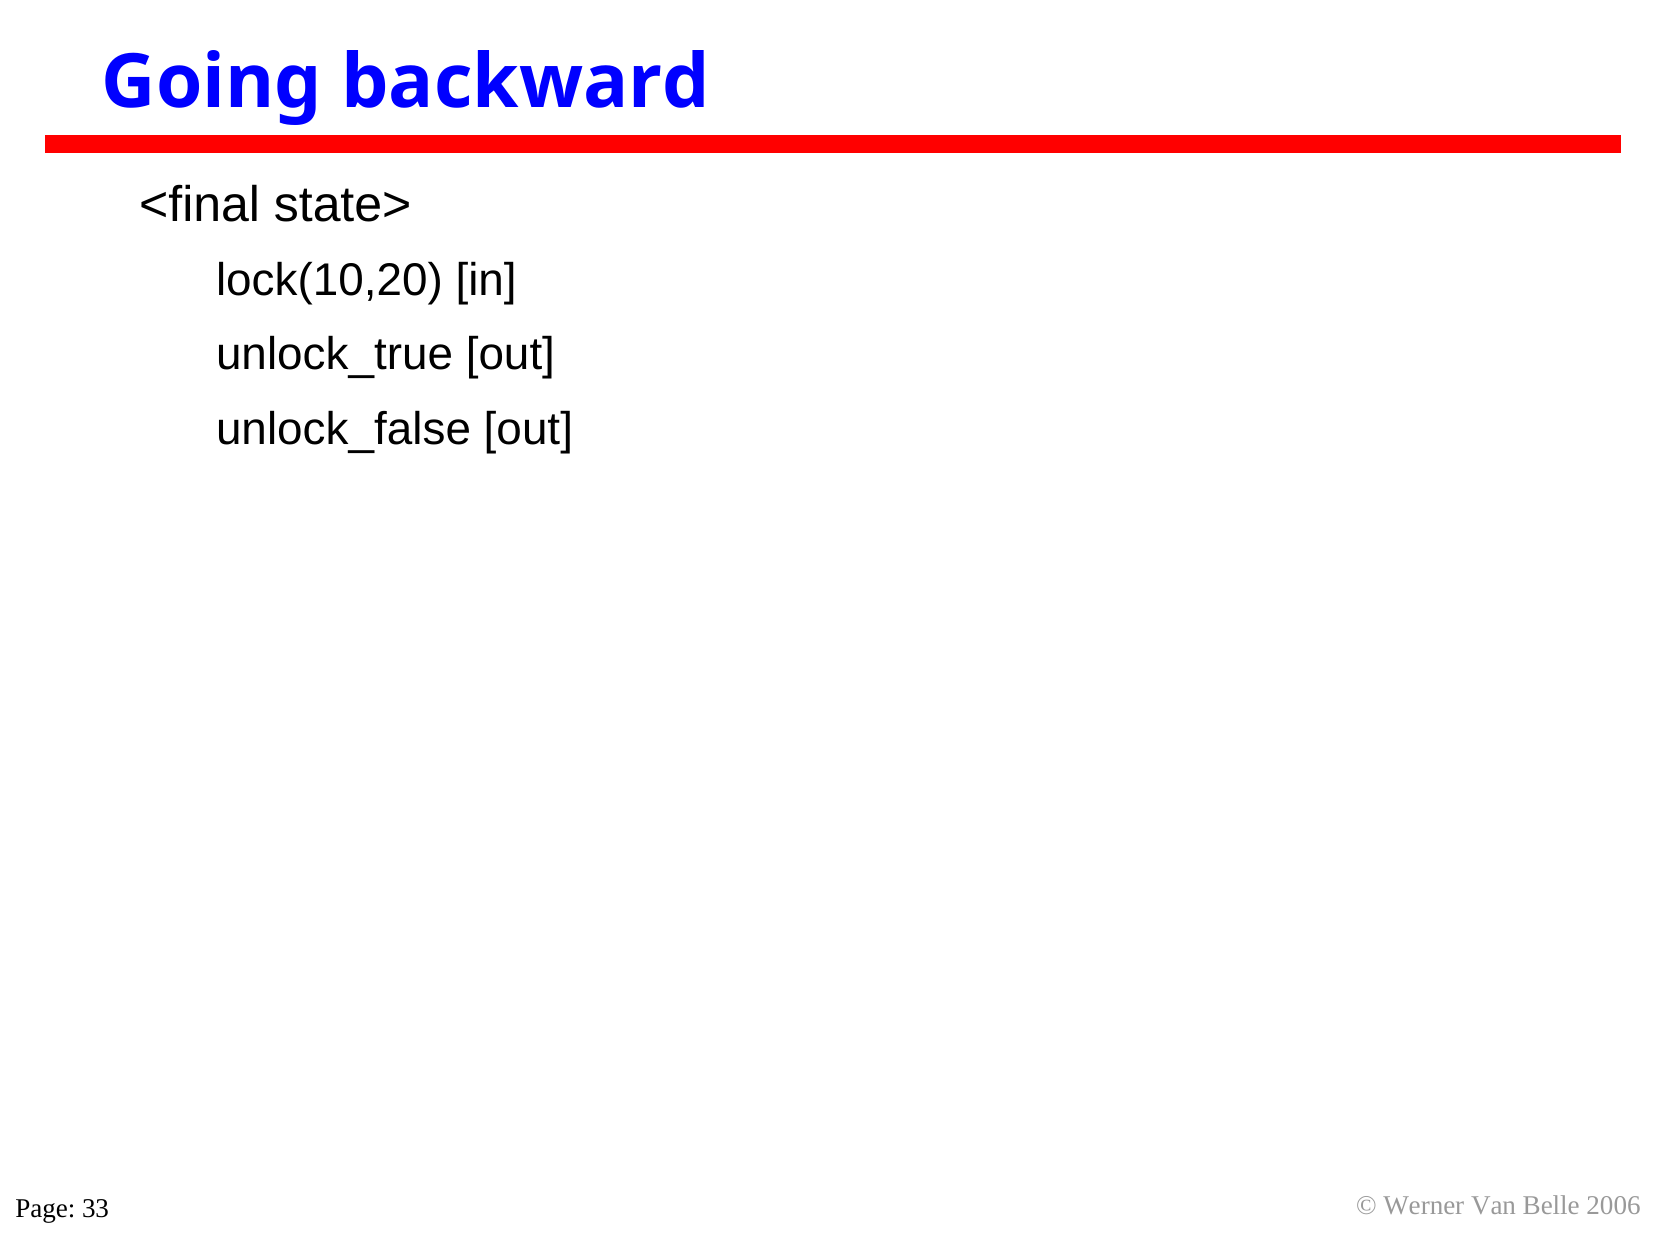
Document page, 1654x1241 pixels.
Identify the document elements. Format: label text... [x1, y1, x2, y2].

list <final state> lock(10,20) [in] unlock_true [out] unlock_false [out] [121, 175, 1534, 1127]
title Going backward [101, 27, 1514, 130]
